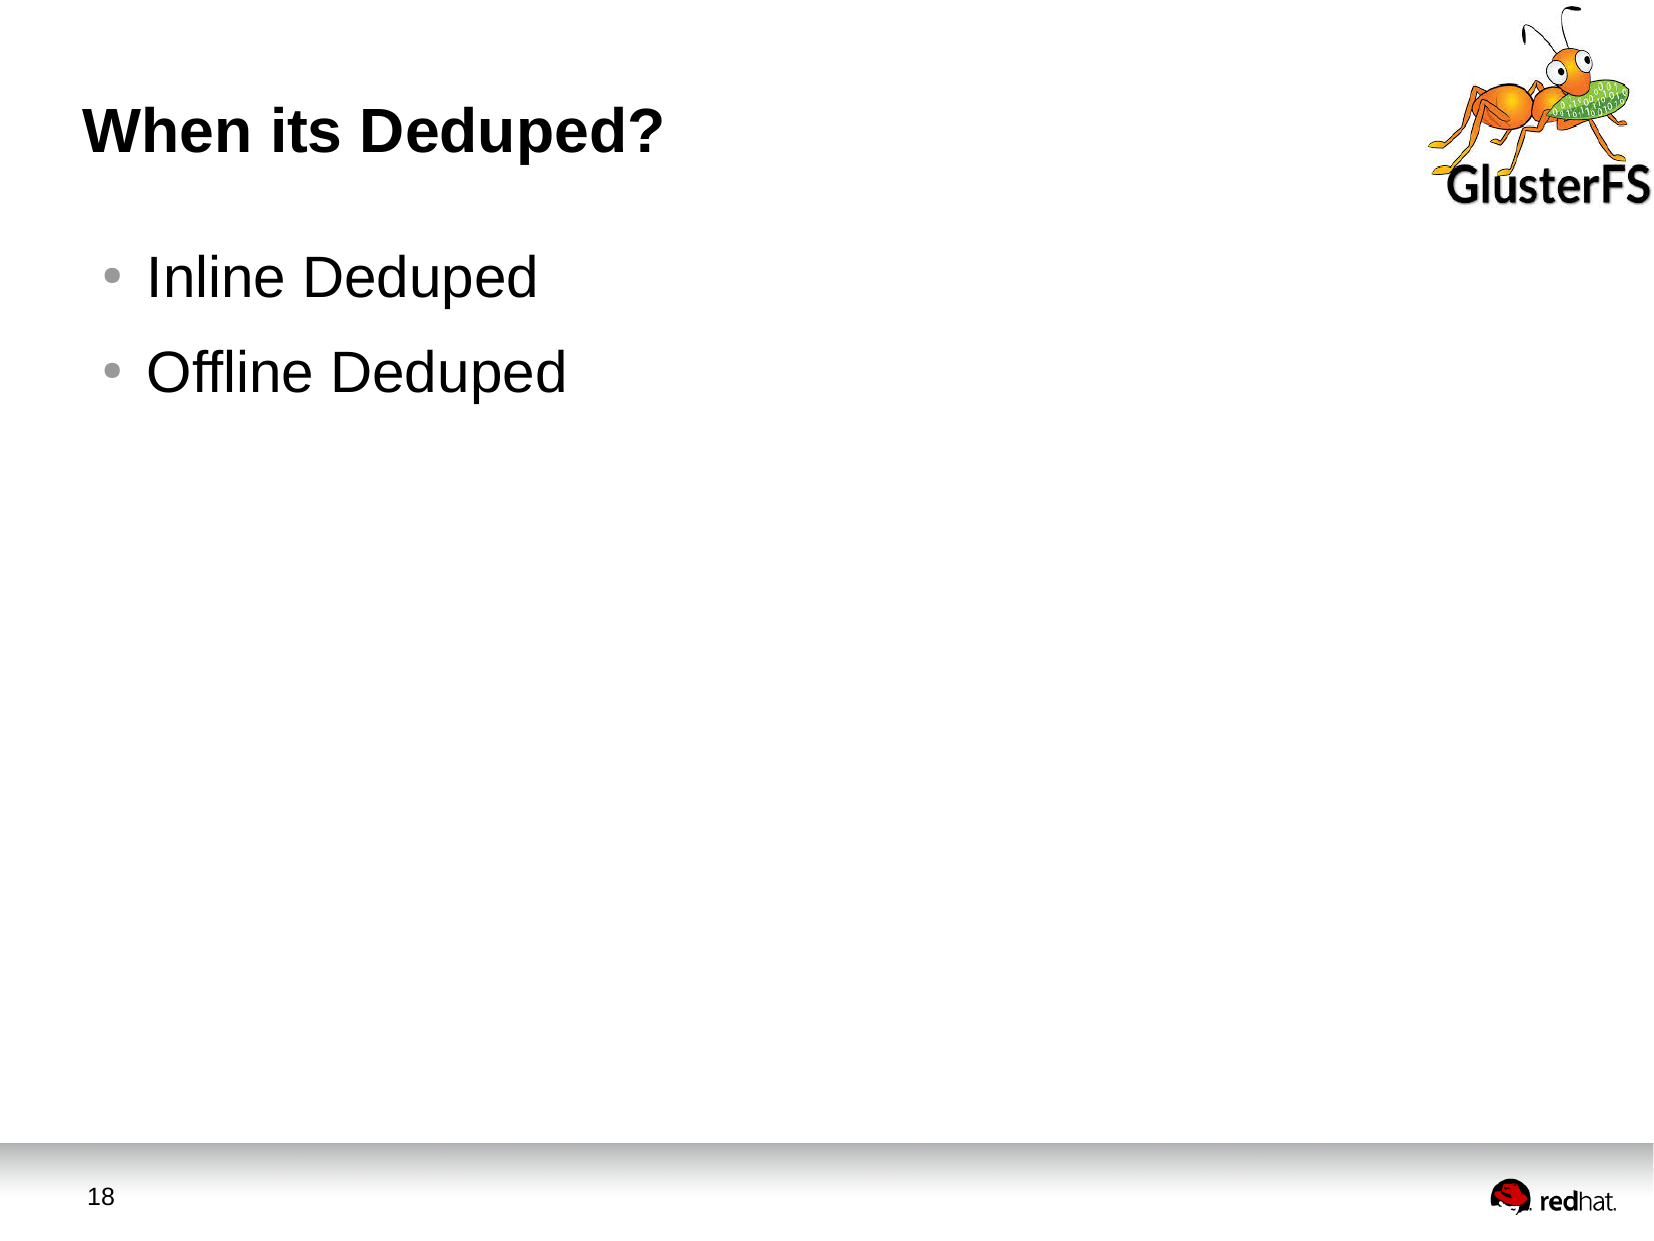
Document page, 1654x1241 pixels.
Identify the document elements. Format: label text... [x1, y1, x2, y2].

list Inline Deduped Offline Deduped [86, 244, 1576, 1039]
title When its Deduped? [82, 37, 1426, 226]
picture [1425, 4, 1653, 208]
picture [0, 1143, 1654, 1241]
